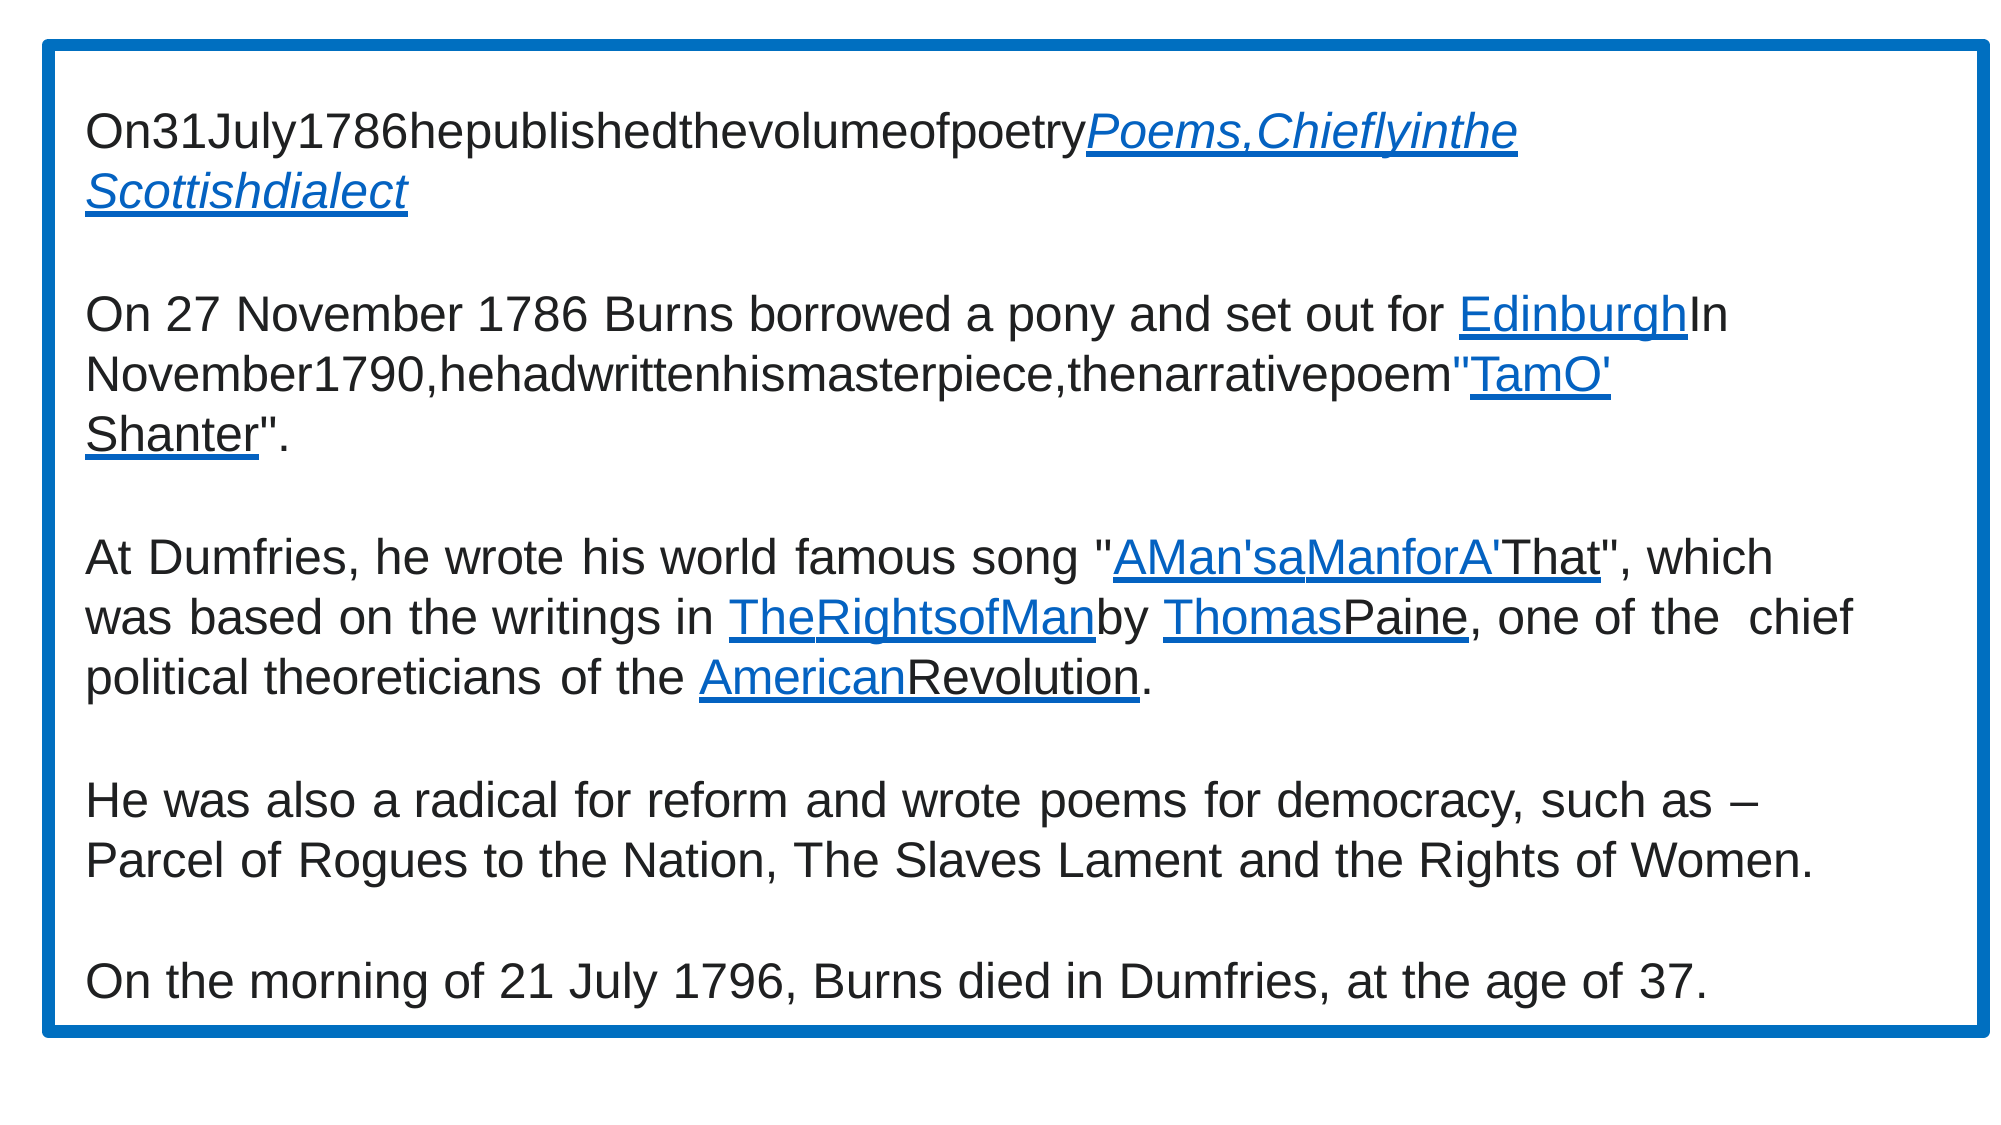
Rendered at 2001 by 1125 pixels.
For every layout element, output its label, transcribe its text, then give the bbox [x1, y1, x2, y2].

text_box On 31 July 1786 he published the volume of poetry Poems, Chiefly in the Scottish dialect On 27 November 1786 Burns borrowed a pony and set out for Edinburgh In November 1790, he had written his masterpiece, the narrative poem "Tam O' Shanter". At Dumfries, he wrote his world famous song "A Man's a Man for A' That", which was based on the writings in The Rights of Man by Thomas Paine, one of the chief political theoreticians of the American Revolution. He was also a radical for reform and wrote poems for democracy, such as – Parcel of Rogues to the Nation, The Slaves Lament and the Rights of Women. On the morning of 21 July 1796, Burns died in Dumfries, at the age of 37. [83, 96, 1855, 1001]
